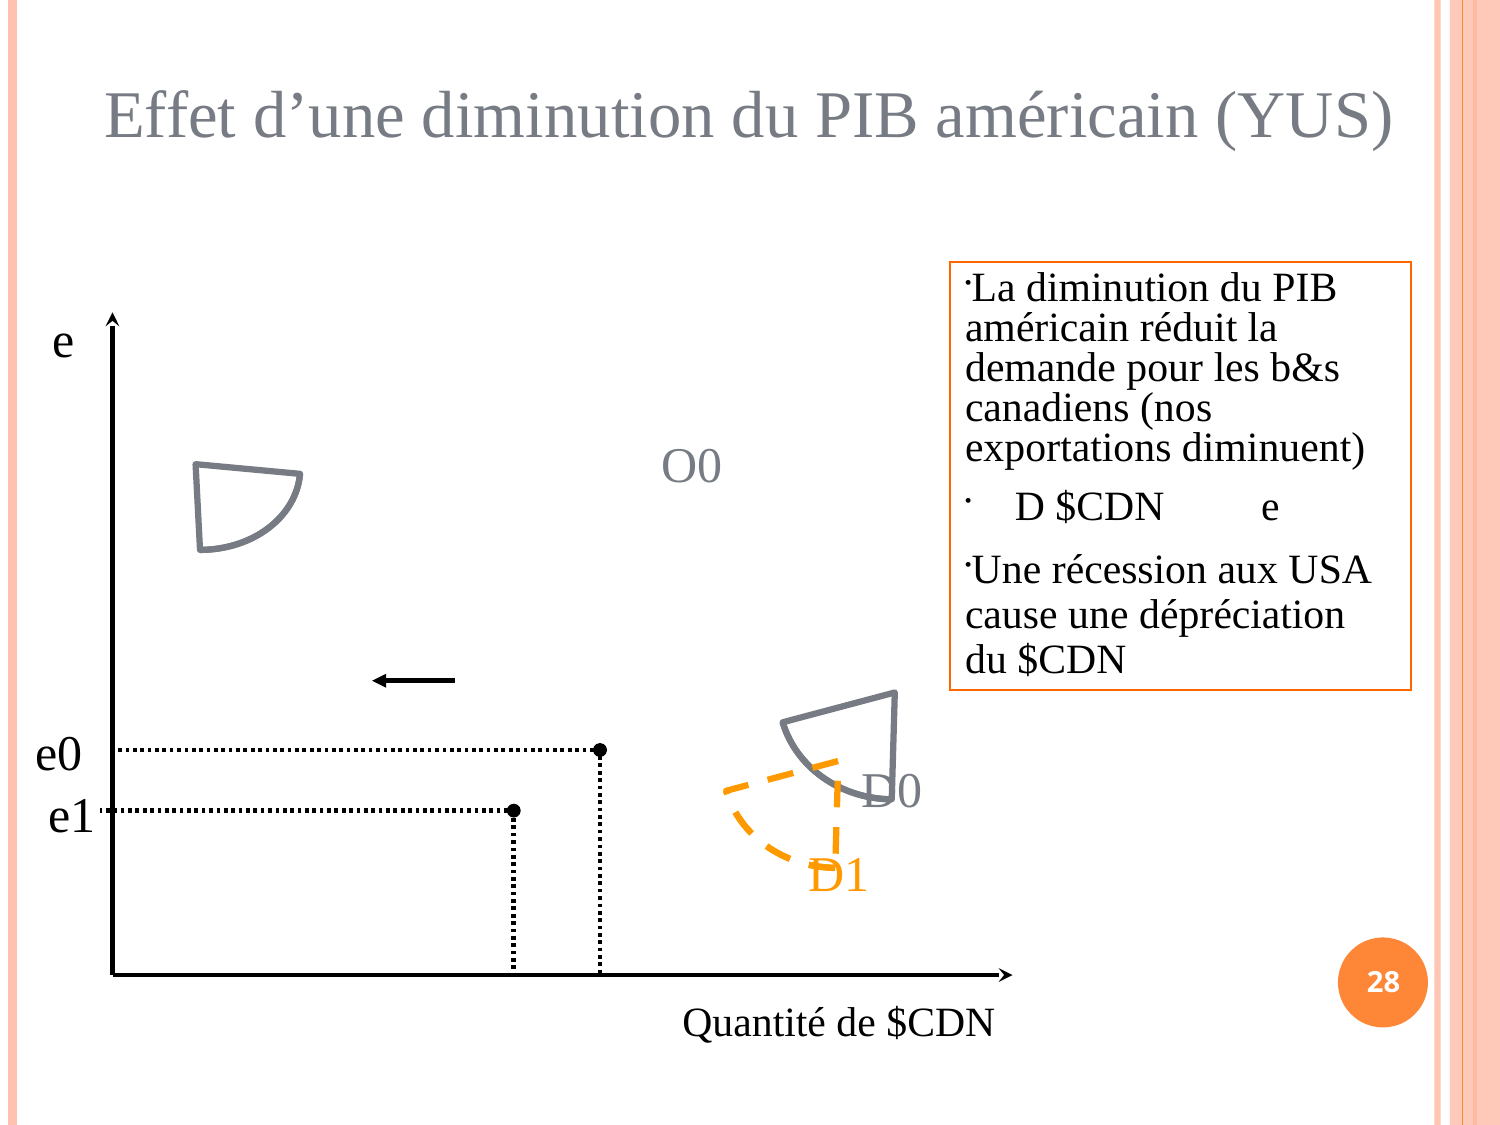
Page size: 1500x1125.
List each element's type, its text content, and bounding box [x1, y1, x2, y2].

text_box e0 [20, 712, 99, 788]
text_box O0 [646, 424, 738, 501]
text_box e1 [33, 774, 111, 851]
text_box La diminution du PIB américain réduit la demande pour les b&s canadiens (nos exportations diminuent)  D $CDN   e Une récession aux USA cause une dépréciation du $CDN [949, 262, 1412, 690]
text_box D1 [793, 834, 884, 909]
text_box e [37, 299, 90, 376]
text_box Effet d’une diminution du PIB américain (YUS) [37, 37, 1463, 185]
text_box Quantité de $CDN [667, 987, 1013, 1053]
slide_number <numéro> [1333, 940, 1434, 1027]
text_box D0 [846, 749, 938, 826]
